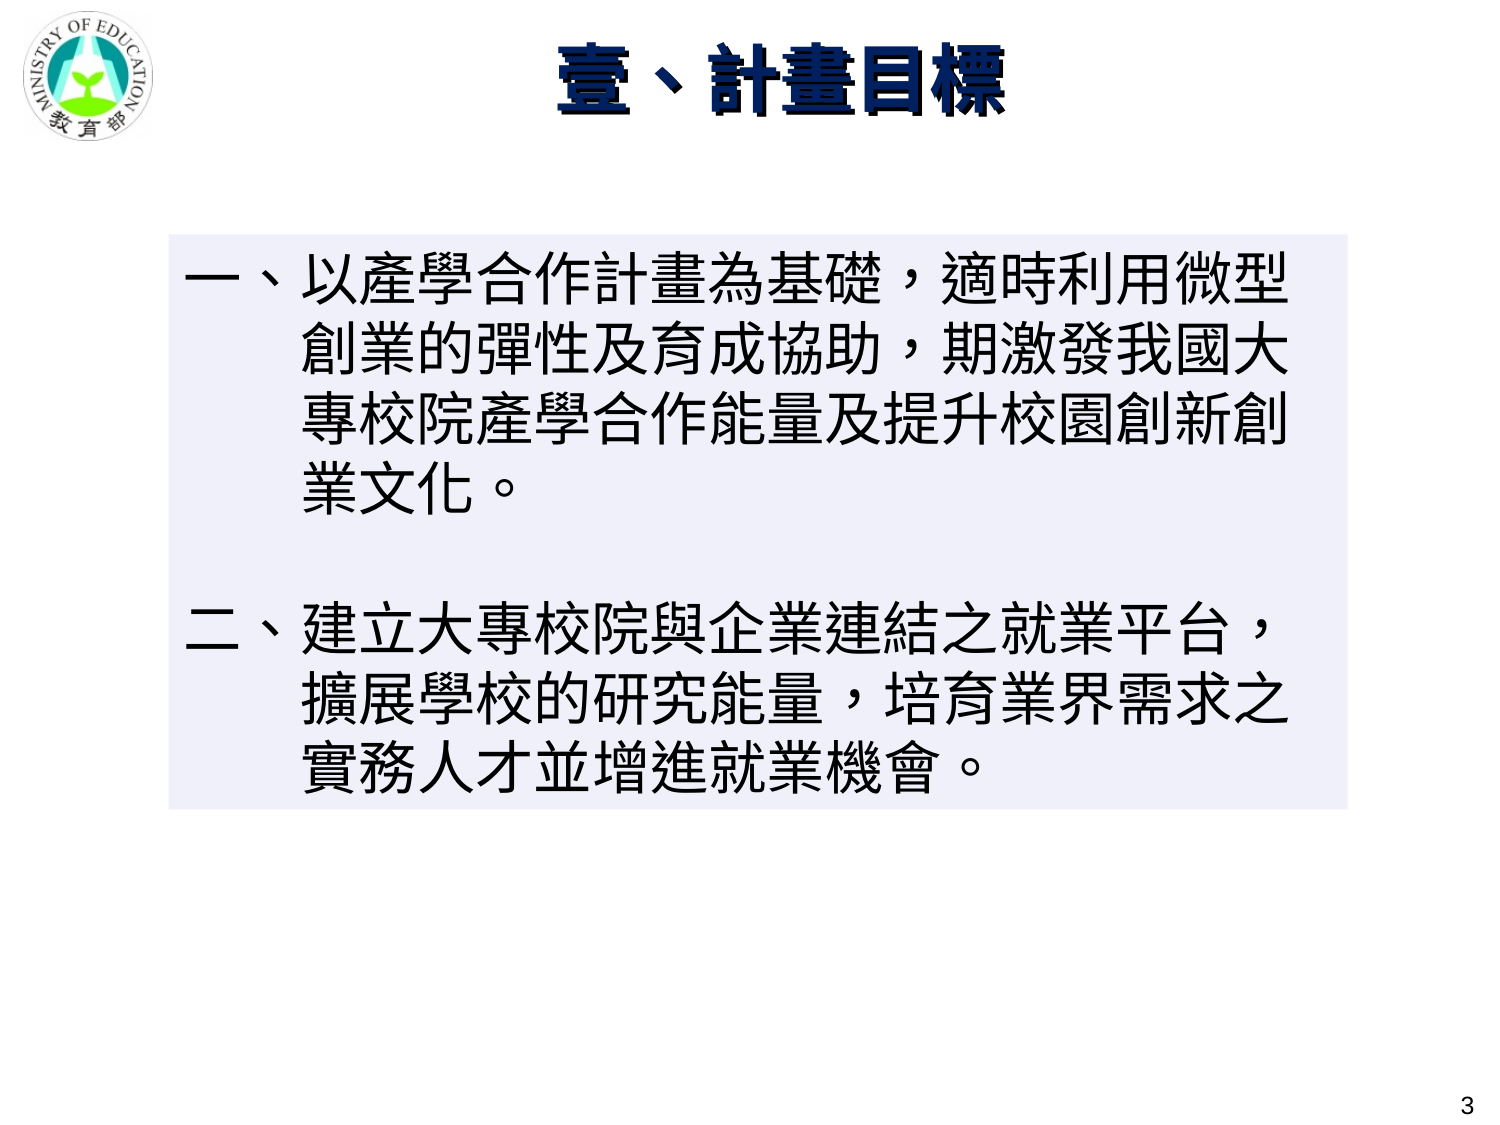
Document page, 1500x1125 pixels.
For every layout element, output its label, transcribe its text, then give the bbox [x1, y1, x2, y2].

text_box 一、以產學合作計畫為基礎，適時利用微型創業的彈性及育成協助，期激發我國大專校院產學合作能量及提升校園創新創業文化。 二、建立大專校院與企業連結之就業平台，擴展學校的研究能量，培育業界需求之實務人才並增進就業機會。 [169, 234, 1348, 809]
title 壹、計畫目標 [152, 23, 1407, 129]
